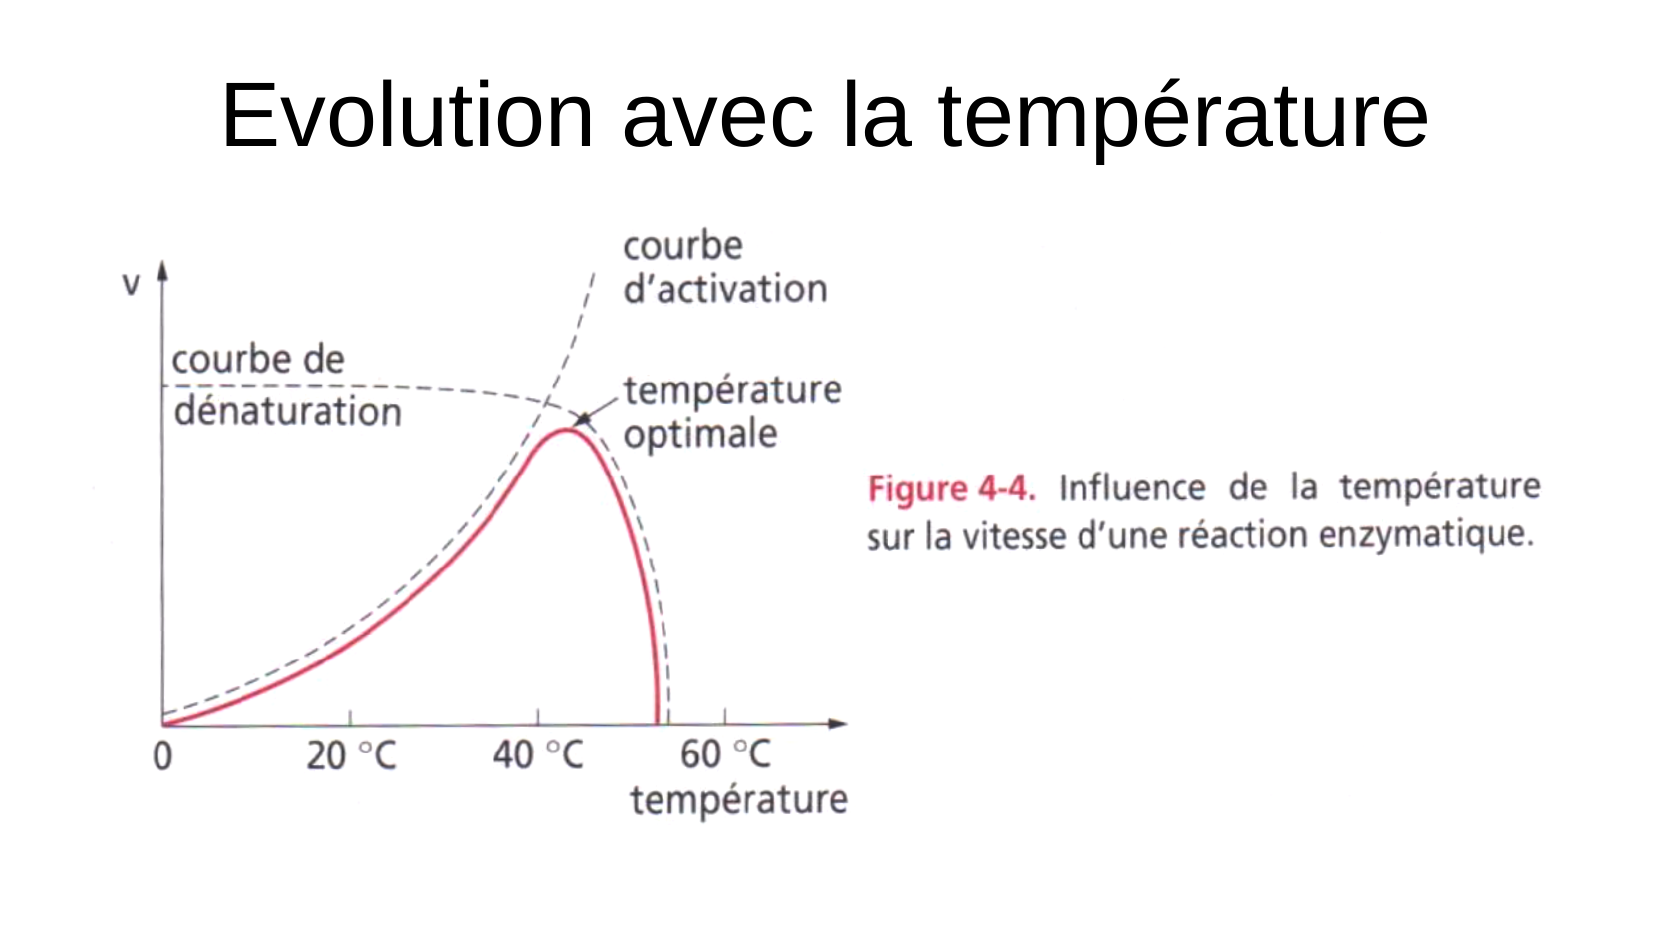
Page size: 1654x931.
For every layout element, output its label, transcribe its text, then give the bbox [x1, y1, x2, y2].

picture [73, 199, 1588, 844]
title Evolution avec la température [82, 37, 1571, 193]
